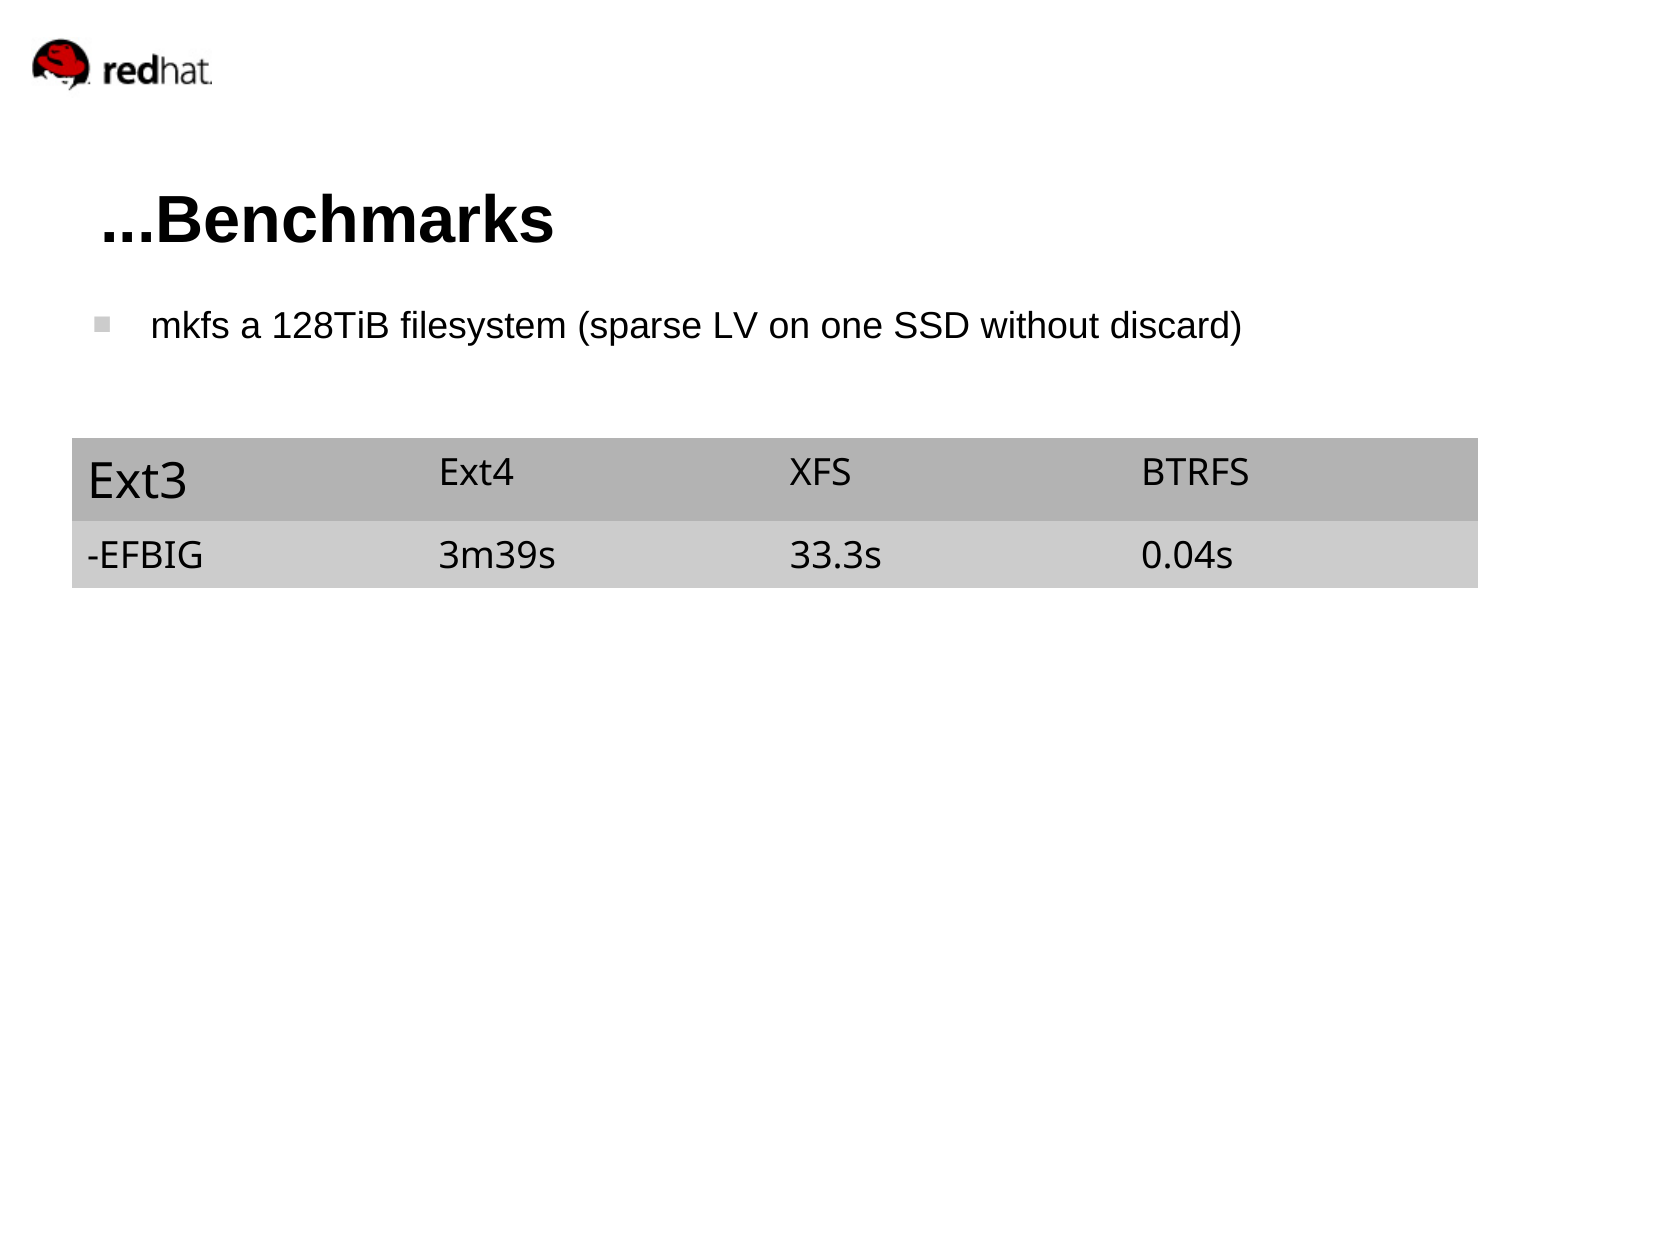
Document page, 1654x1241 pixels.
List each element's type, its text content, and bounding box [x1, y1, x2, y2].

table_header XFS [775, 438, 1126, 521]
picture [31, 37, 212, 98]
table_header Ext3 [72, 438, 424, 521]
table_header BTRFS [1126, 438, 1478, 521]
table_header Ext4 [424, 438, 775, 521]
table_cell 0.04s [1126, 521, 1478, 588]
title ...Benchmarks [100, 164, 1506, 275]
table_cell 3m39s [424, 521, 775, 588]
list mkfs a 128TiB filesystem (sparse LV on one SSD without discard) [94, 304, 1500, 1174]
table_cell -EFBIG [72, 521, 424, 588]
table_cell 33.3s [775, 521, 1126, 588]
